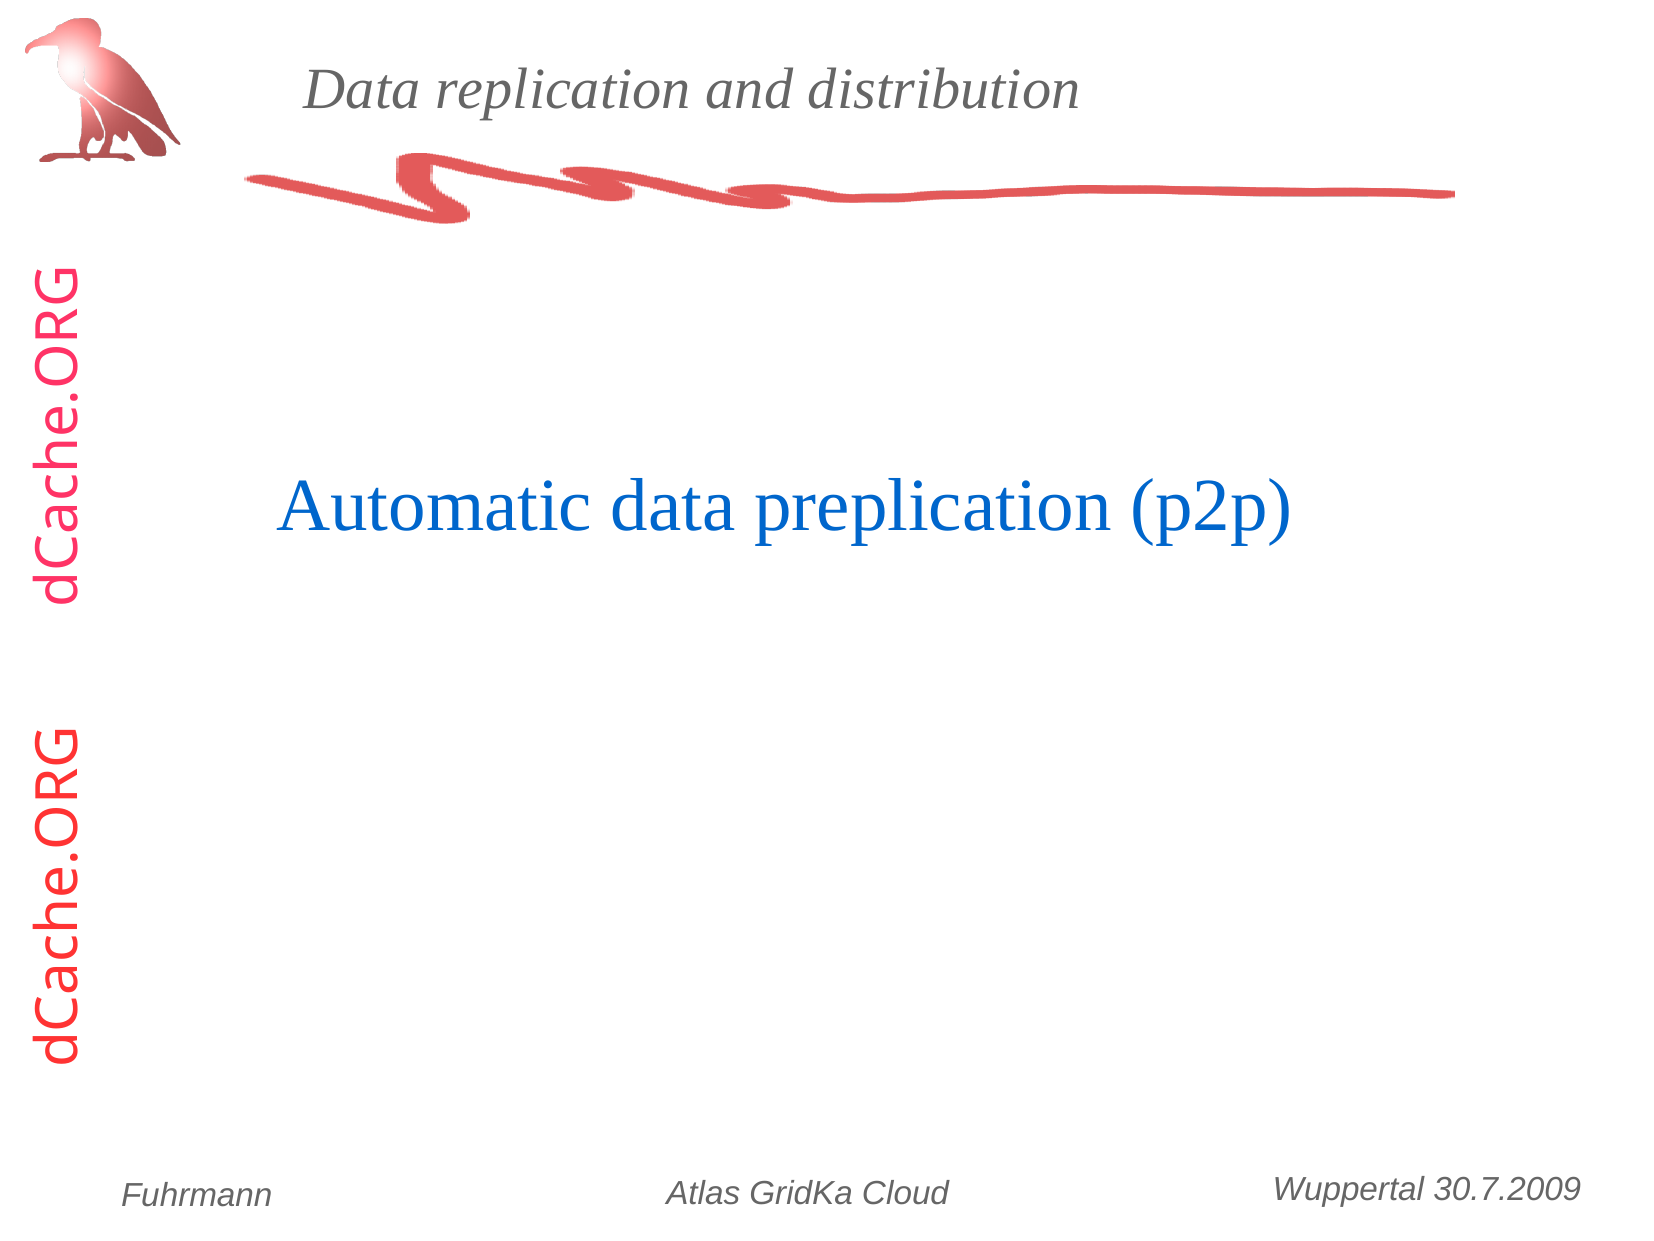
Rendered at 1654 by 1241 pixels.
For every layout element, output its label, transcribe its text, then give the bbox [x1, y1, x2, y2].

text_box Automatic data preplication (p2p) [261, 455, 1309, 558]
text_box Data replication and distribution [289, 49, 1094, 132]
